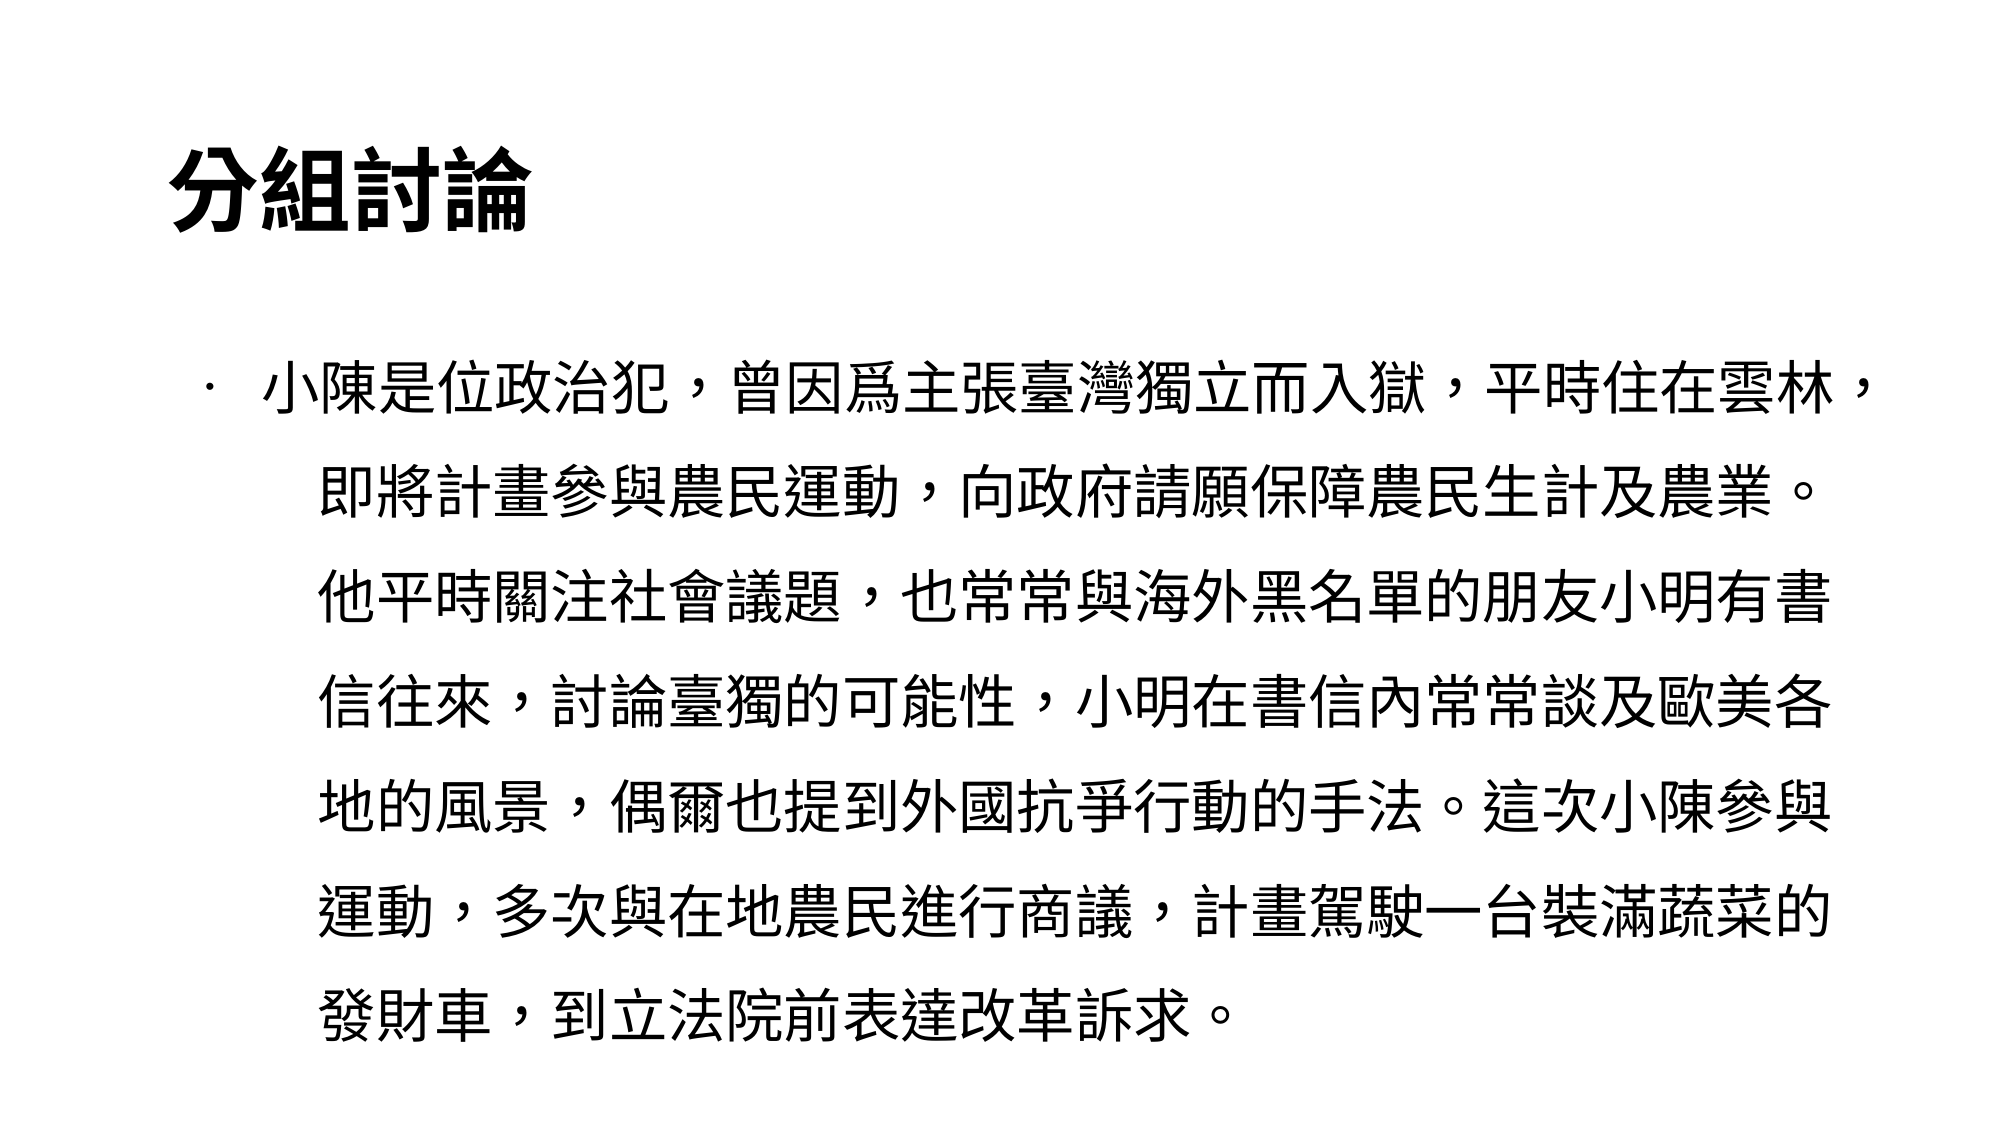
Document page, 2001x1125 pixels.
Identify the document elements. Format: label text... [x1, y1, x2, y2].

list 小陳是位政治犯，曾因爲主張臺灣獨立而入獄，平時住在雲林，即將計畫參與農民運動，向政府請願保障農民生計及農業。他平時關注社會議題，也常常與海外黑名單的朋友小明有書信往來，討論臺獨的可能性，小明在書信內常常談及歐美各地的風景，偶爾也提到外國抗爭行動的手法。這次小陳參與運動，多次與在地農民進行商議，計畫駕駛一台裝滿蔬菜的發財車，到立法院前表達改革訴求。 [152, 308, 1863, 1125]
title 分組討論 [152, 137, 1692, 237]
